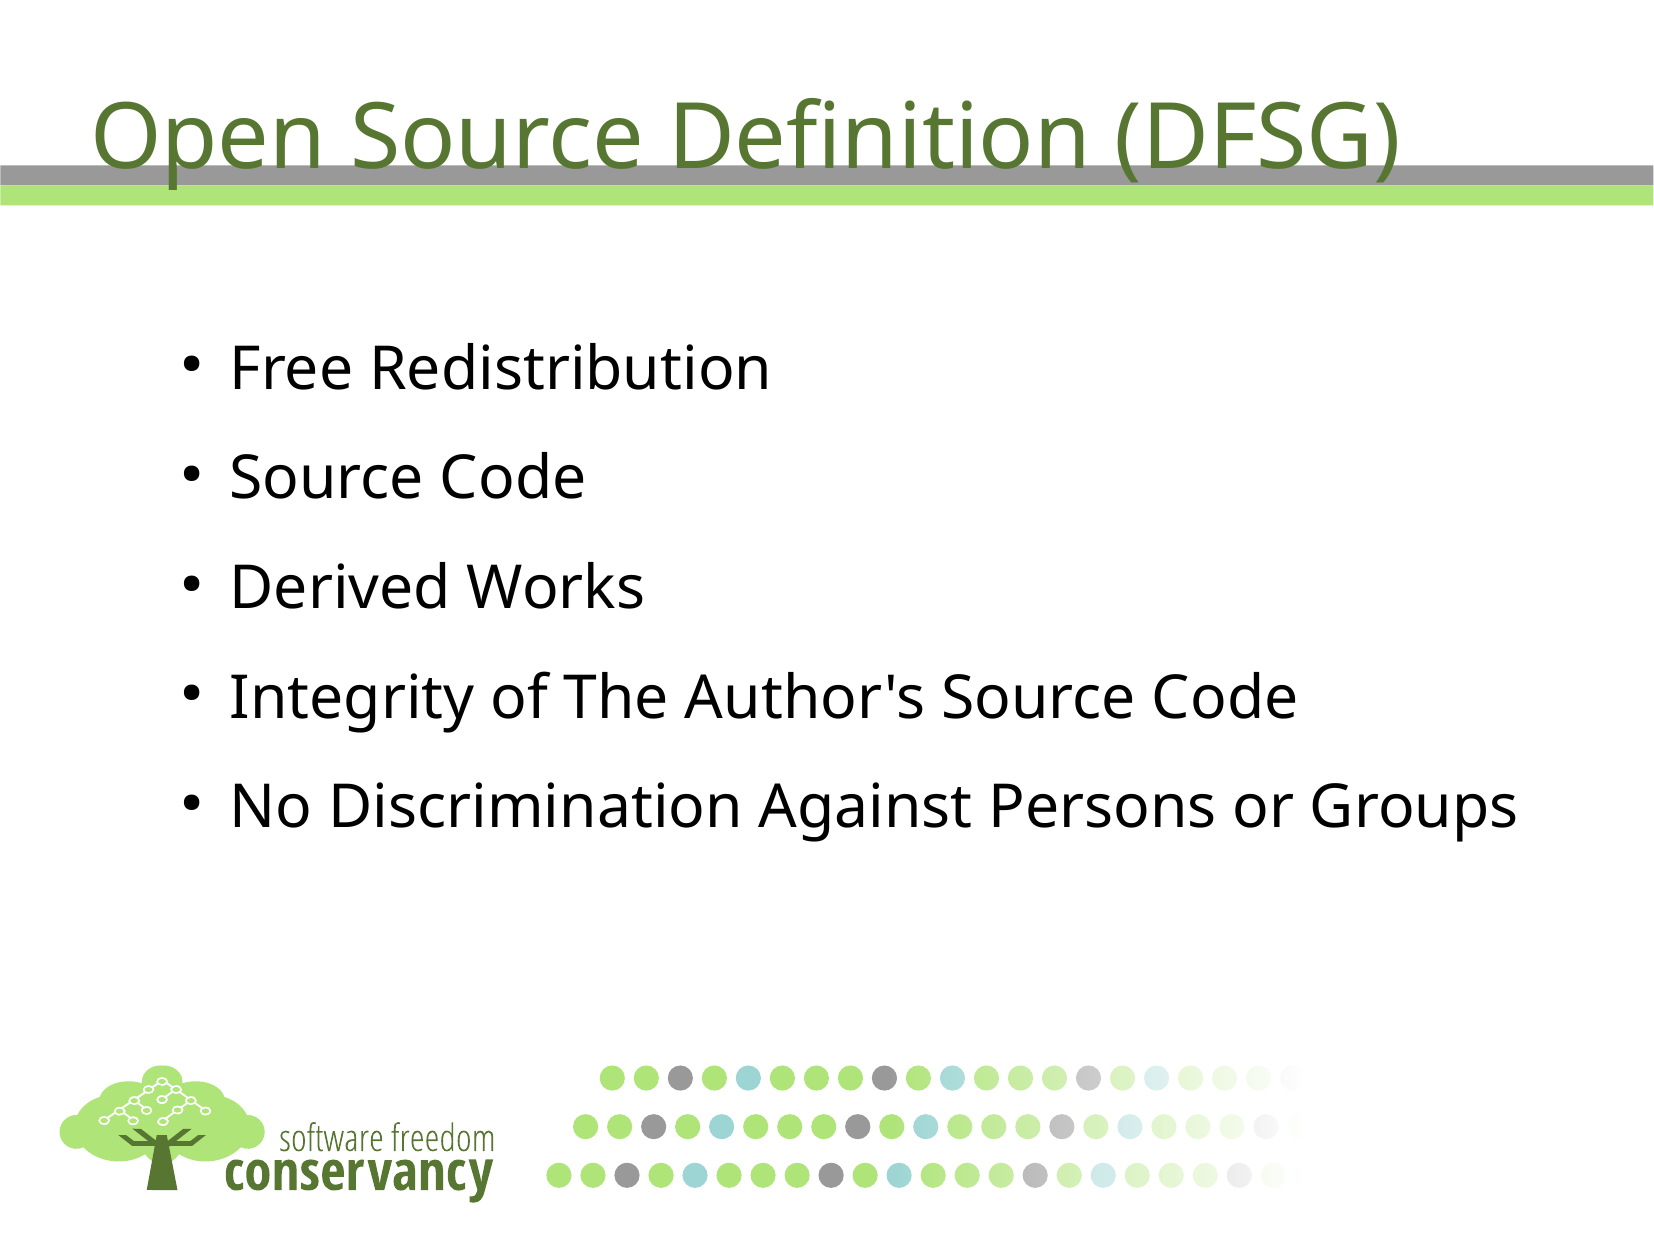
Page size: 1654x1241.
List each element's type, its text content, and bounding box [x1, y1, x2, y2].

list Free Redistribution Source Code Derived Works Integrity of The Author's Source Code No Discrimination Against Persons or Groups [165, 324, 1621, 856]
text_box Open Source Definition (DFSG) [90, 25, 1516, 241]
